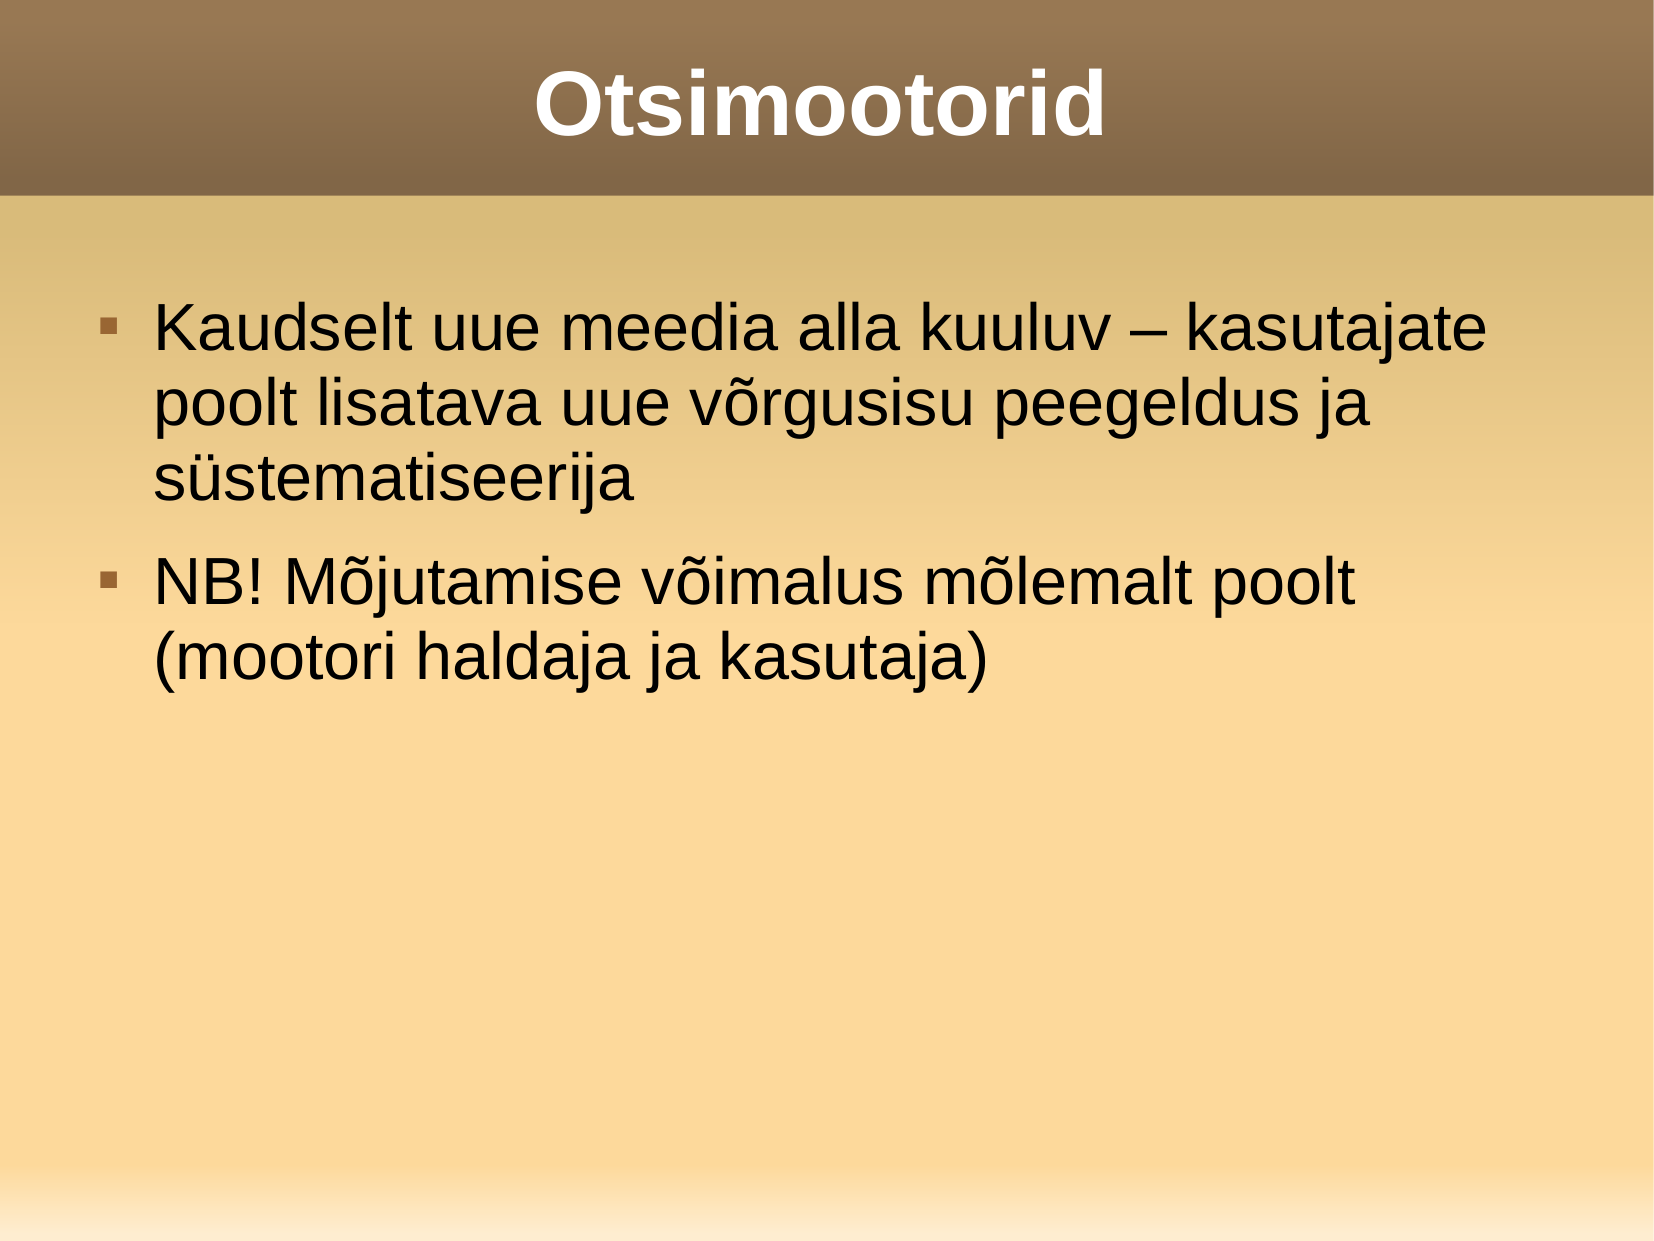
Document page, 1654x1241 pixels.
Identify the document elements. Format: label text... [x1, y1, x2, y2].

list Kaudselt uue meedia alla kuuluv – kasutajate poolt lisatava uue võrgusisu peegeldus ja süstematiseerija NB! Mõjutamise võimalus mõlemalt poolt (mootori haldaja ja kasutaja) [82, 290, 1571, 1094]
title Otsimootorid [76, 7, 1565, 200]
picture [0, 0, 1654, 1241]
